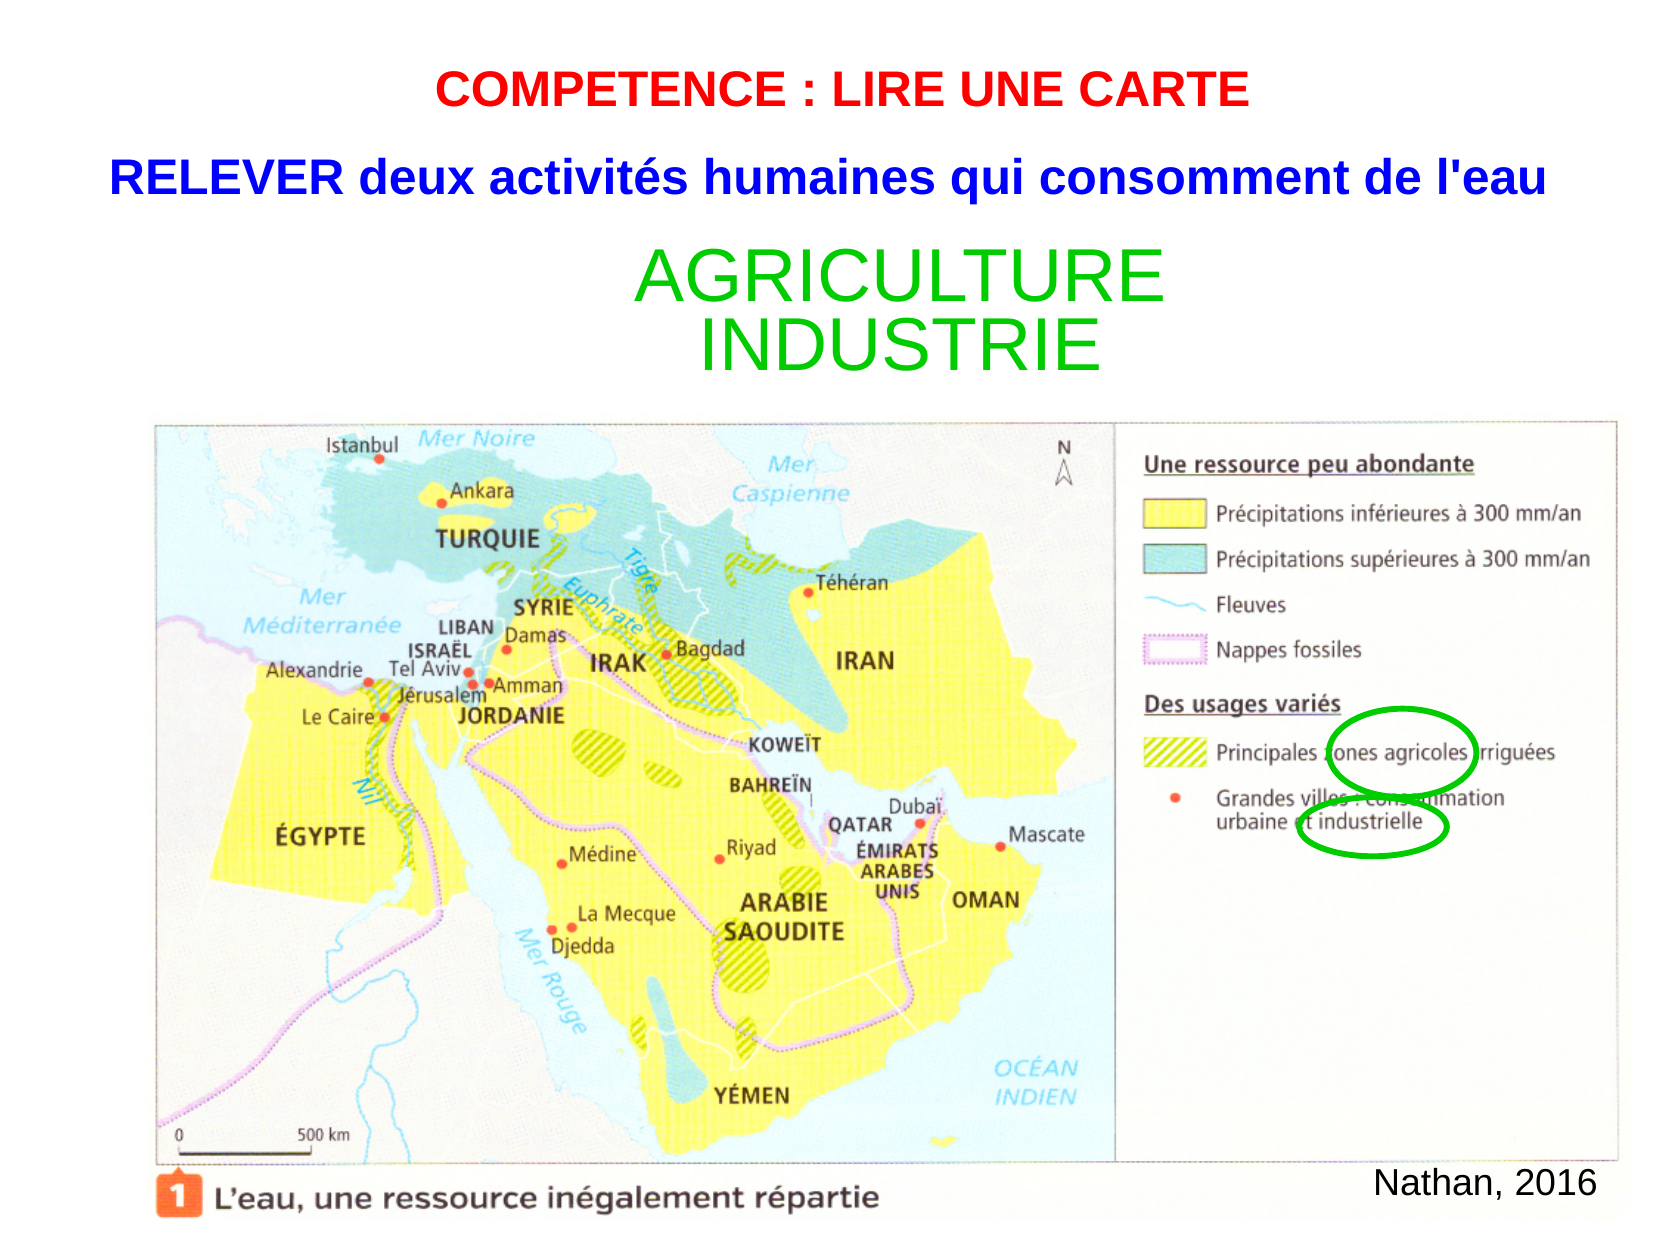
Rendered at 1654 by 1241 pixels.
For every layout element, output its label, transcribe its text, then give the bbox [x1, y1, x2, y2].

picture [147, 413, 1631, 1221]
title COMPETENCE : LIRE UNE CARTE [0, 29, 1654, 148]
text_box INDUSTRIE [177, 295, 1625, 395]
title RELEVER deux activités humaines qui consomment de l'eau [0, 148, 1654, 237]
text_box AGRICULTURE [177, 226, 1625, 295]
text_box Nathan, 2016 [1358, 1153, 1625, 1211]
